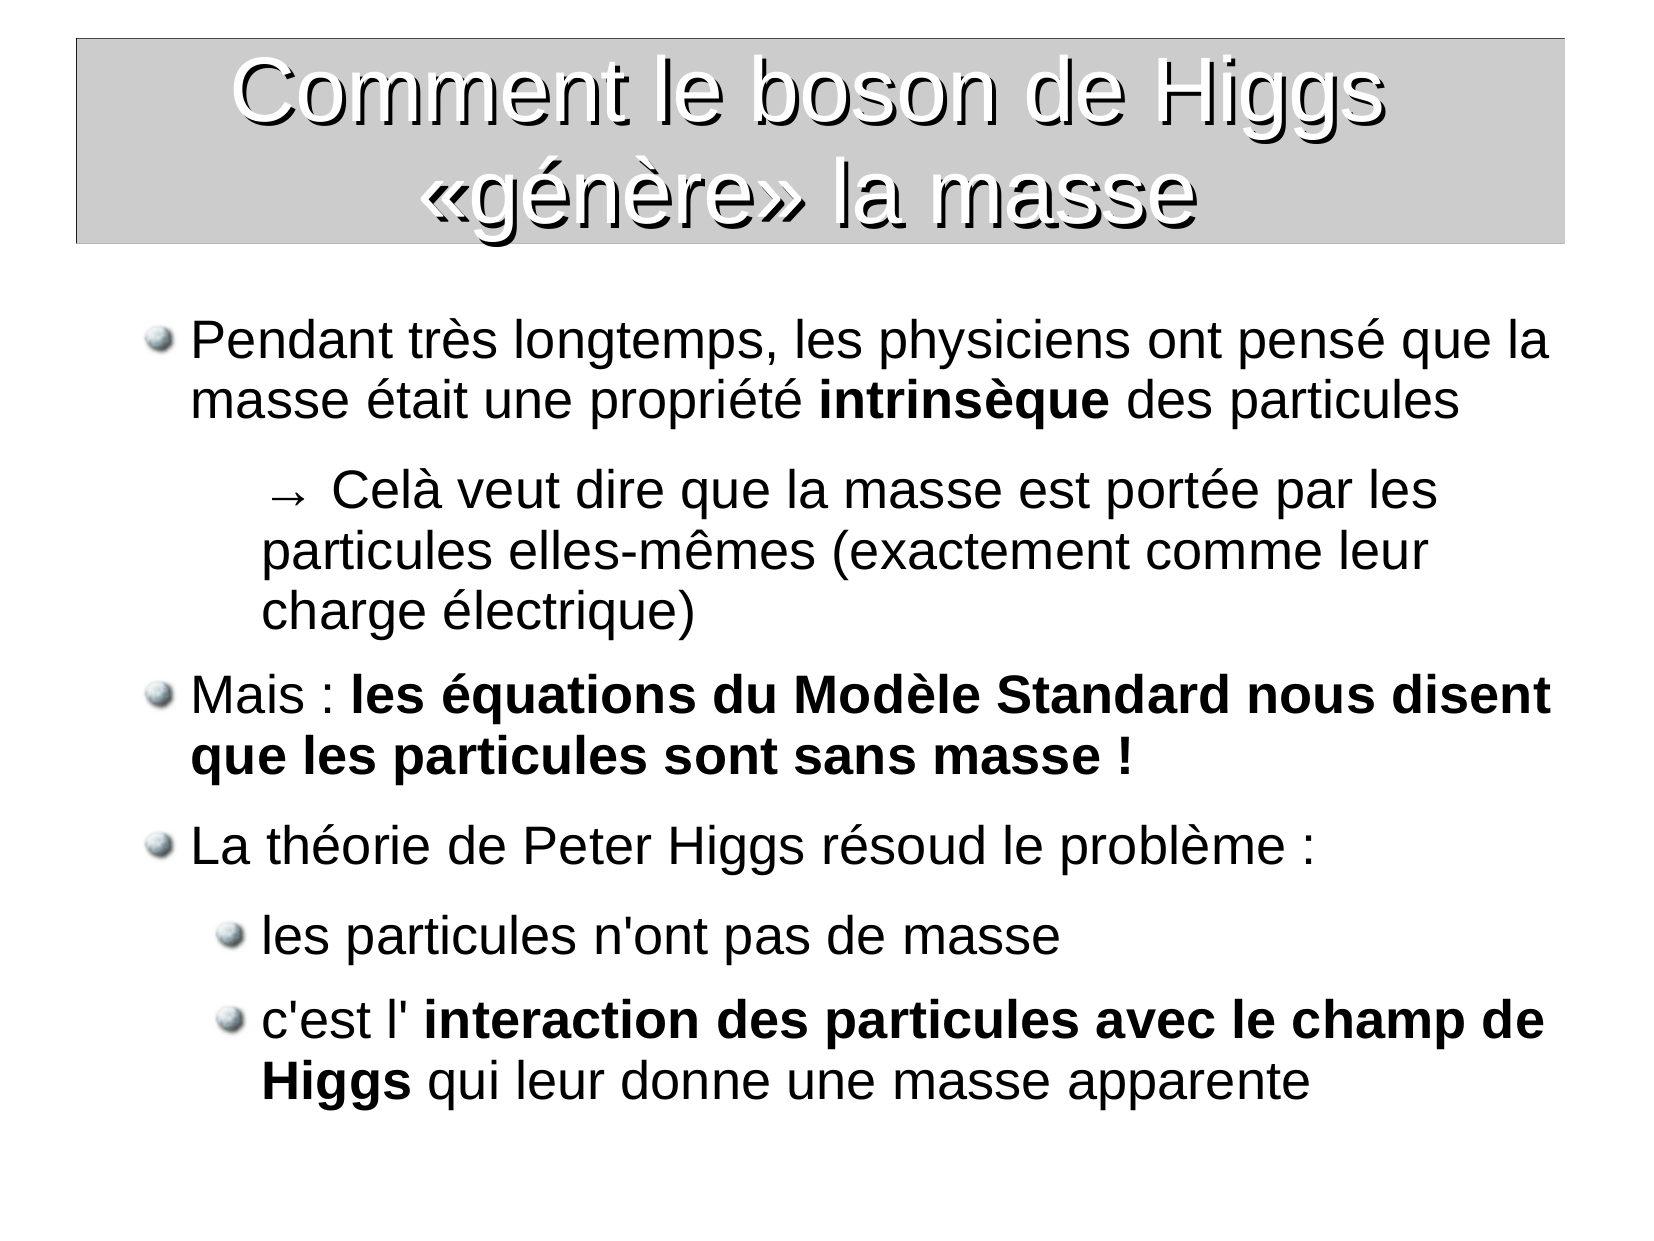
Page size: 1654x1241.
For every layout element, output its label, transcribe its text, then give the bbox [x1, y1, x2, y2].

title Comment le boson de Higgs «génère» la masse [76, 38, 1565, 244]
list Pendant très longtemps, les physiciens ont pensé que la masse était une propriété intrinsèque des particules → Celà veut dire que la masse est portée par les particules elles-mêmes (exactement comme leur charge électrique) Mais : les équations du Modèle Standard nous disent que les particules sont sans masse ! La théorie de Peter Higgs résoud le problème : les particules n'ont pas de masse c'est l' interaction des particules avec le champ de Higgs qui leur donne une masse apparente [120, 309, 1561, 1126]
